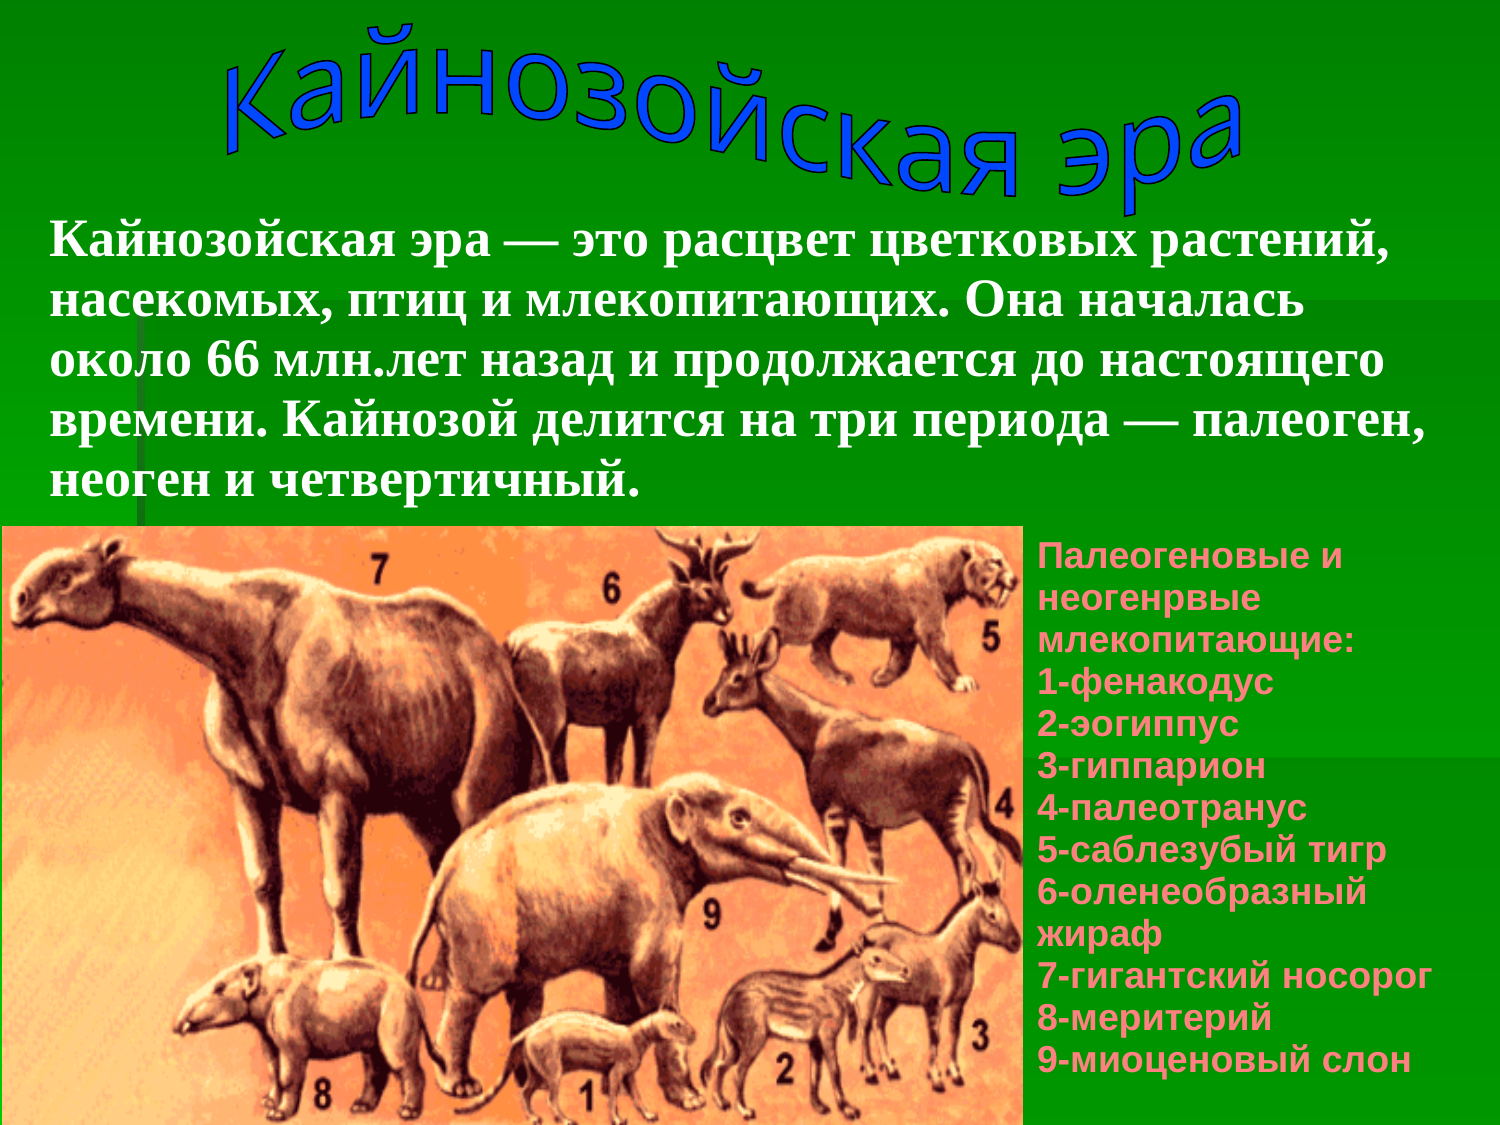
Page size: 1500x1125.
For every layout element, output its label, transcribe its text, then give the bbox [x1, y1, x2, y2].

text_box Палеогеновые и неогенрвые млекопитающие: 1-фенакодус 2-эогиппус 3-гиппарион 4-палеотранус 5-саблезубый тигр 6-оленеобразный жираф 7-гигантский носорог 8-меритерий 9-миоценовый слон [1022, 527, 1486, 1104]
text_box Кайнозойская эра [898, 125, 950, 193]
text_box Кайнозойская эра [291, 60, 342, 130]
text_box Кайнозойская эра — это расцвет цветковых растений, насекомых, птиц и млекопитающих. Она началась около 66 млн.лет назад и продолжается до настоящего времени. Кайнозой делится на три периода — палеоген, неоген и четвертичный. [34, 201, 1476, 523]
text_box Кайнозойская эра [717, 62, 762, 86]
text_box Кайнозойская эра [227, 50, 286, 155]
text_box Кайнозойская эра [841, 113, 892, 186]
text_box Кайнозойская эра [710, 86, 766, 162]
text_box Кайнозойская эра [508, 53, 568, 120]
text_box Кайнозойская эра [367, 23, 413, 44]
text_box Кайнозойская эра [637, 75, 695, 143]
picture [2, 526, 1023, 1125]
text_box Кайнозойская эра [436, 49, 493, 115]
text_box Кайнозойская эра [1059, 129, 1109, 196]
text_box Кайнозойская эра [782, 105, 828, 173]
text_box Кайнозойская эра [1124, 116, 1180, 201]
text_box Кайнозойская эра [360, 49, 417, 118]
text_box Кайнозойская эра [961, 132, 1016, 197]
text_box Кайнозойская эра [577, 62, 626, 130]
text_box Кайнозойская эра [1190, 95, 1240, 168]
